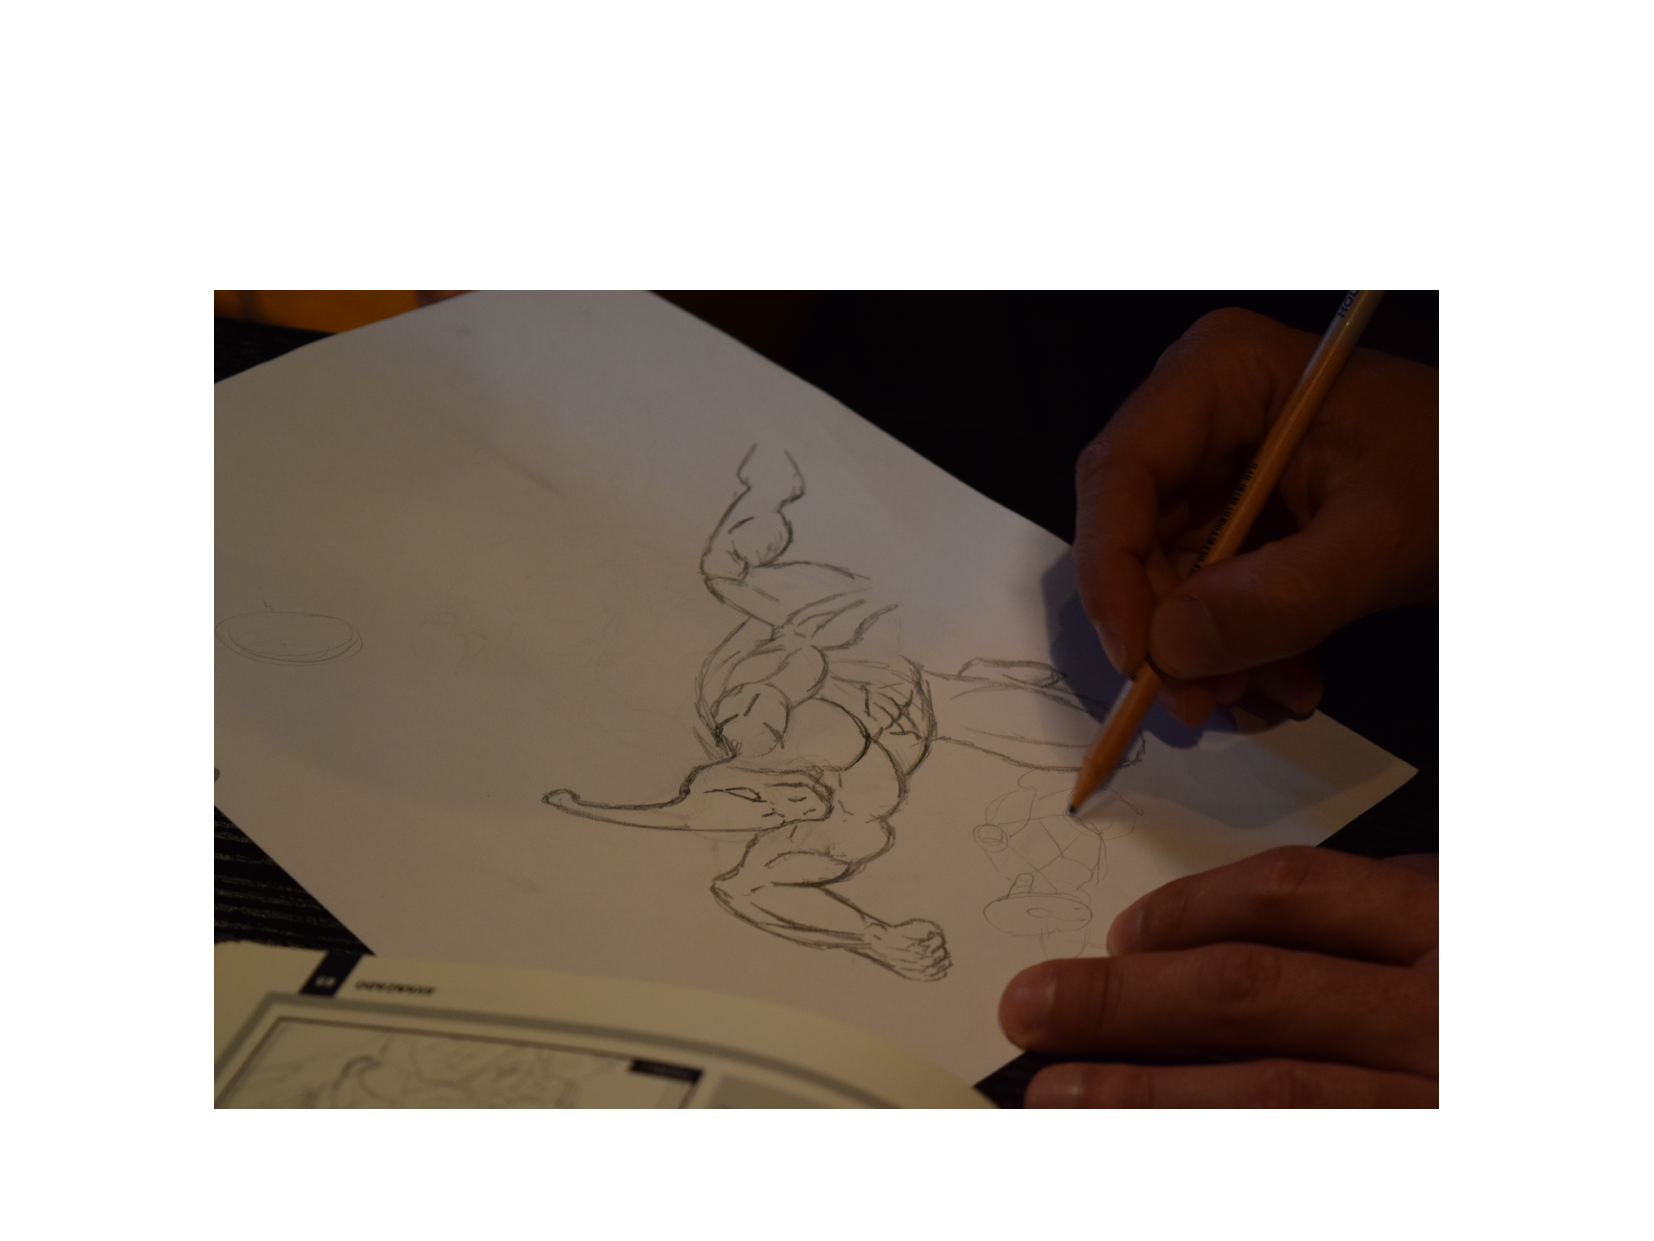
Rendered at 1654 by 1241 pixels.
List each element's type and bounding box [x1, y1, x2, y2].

picture [214, 290, 1439, 1109]
